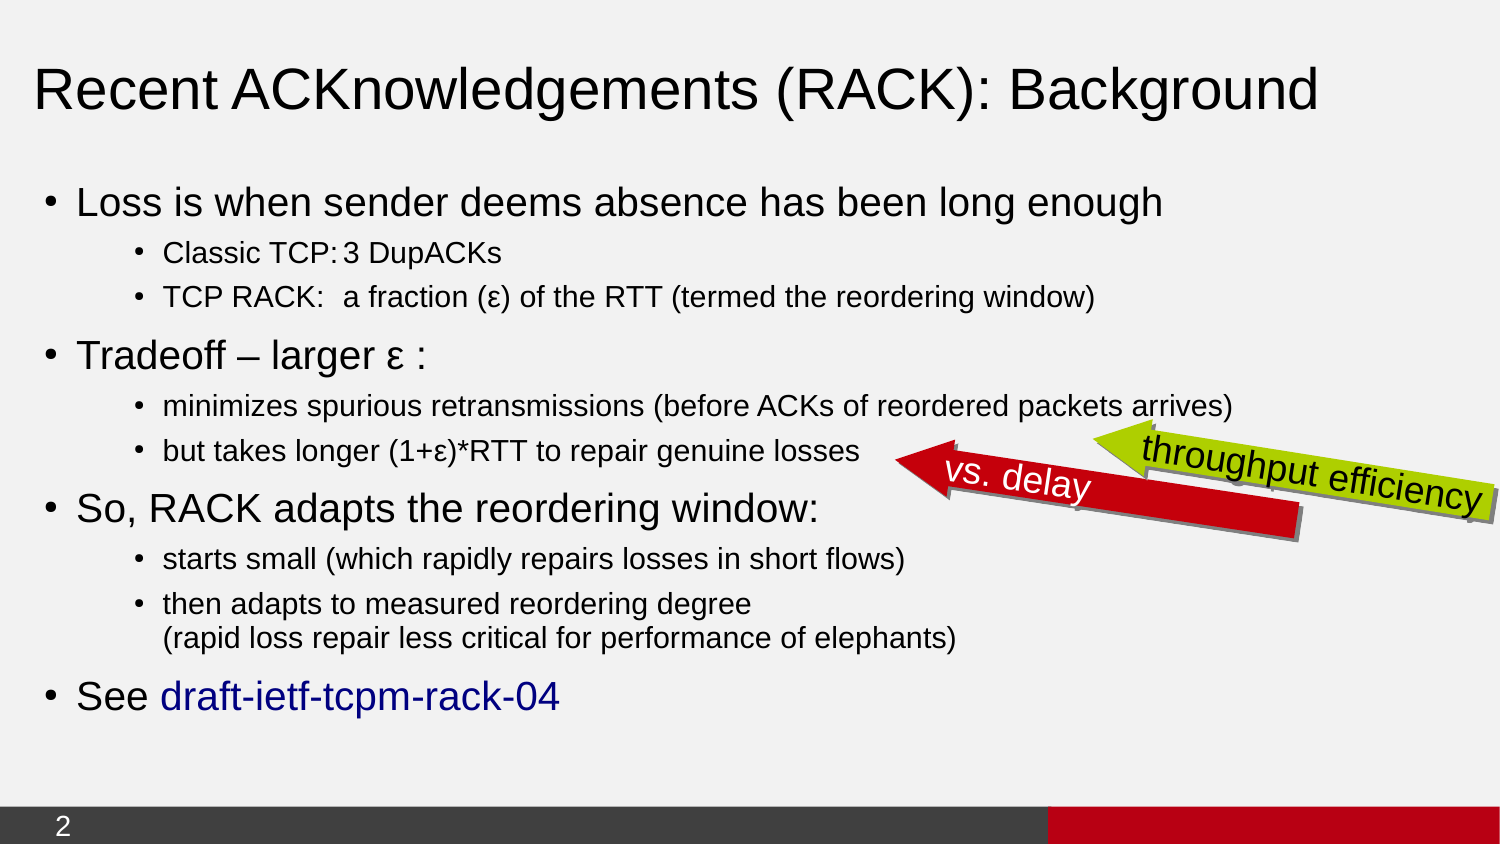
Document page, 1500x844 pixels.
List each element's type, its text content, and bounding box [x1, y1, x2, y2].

text_box vs. delay [894, 439, 1300, 539]
list Loss is when sender deems absence has been long enough Classic TCP: 3 DupACKs TCP RACK: a fraction (ε) of the RTT (termed the reordering window) Tradeoff – larger ε : minimizes spurious retransmissions (before ACKs of reordered packets arrives) but takes longer (1+ε)*RTT to repair genuine losses So, RACK adapts the reordering window: starts small (which rapidly repairs losses in short flows) then adapts to measured reordering degree (rapid loss repair less critical for performance of elephants) See draft-ietf-tcpm-rack-04 [33, 178, 1410, 723]
text_box throughput efficiency [1092, 419, 1495, 521]
title Recent ACKnowledgements (RACK): Background [33, 24, 1477, 155]
